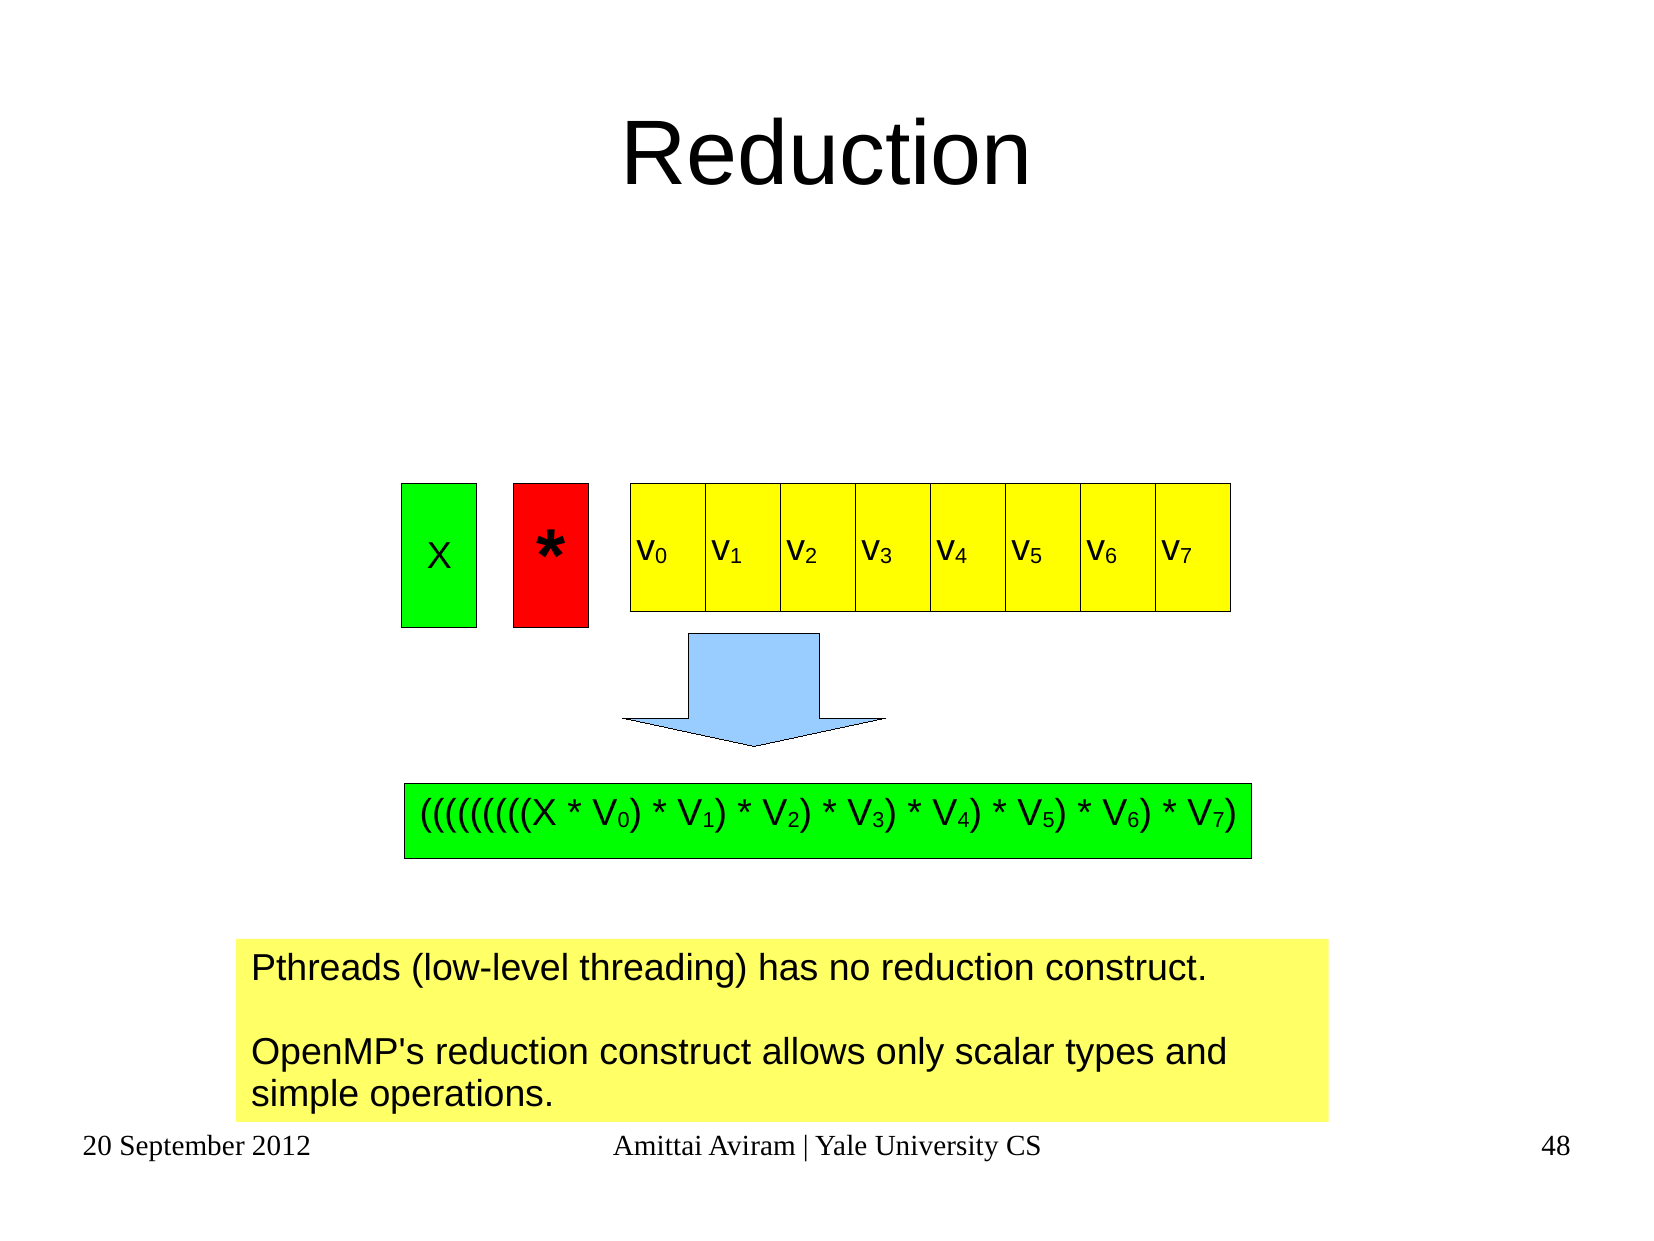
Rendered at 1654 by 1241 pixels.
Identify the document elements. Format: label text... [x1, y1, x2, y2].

table_header v0 [631, 484, 705, 611]
table_header v7 [1156, 484, 1230, 611]
text_box * [513, 483, 589, 628]
text_box Pthreads (low-level threading) has no reduction construct. OpenMP's reduction construct allows only scalar types and simple operations. [236, 938, 1329, 1122]
table_header v4 [931, 484, 1005, 611]
table_header v3 [856, 484, 930, 611]
table_header v1 [706, 484, 780, 611]
text_box (((((((((X * V0) * V1) * V2) * V3) * V4) * V5) * V6) * V7) [405, 783, 1252, 859]
table_header v5 [1006, 484, 1080, 611]
text_box X [401, 483, 477, 628]
table_header v6 [1081, 484, 1155, 611]
table_header v2 [781, 484, 855, 611]
title Reduction [82, 49, 1571, 257]
text_box [622, 633, 886, 747]
